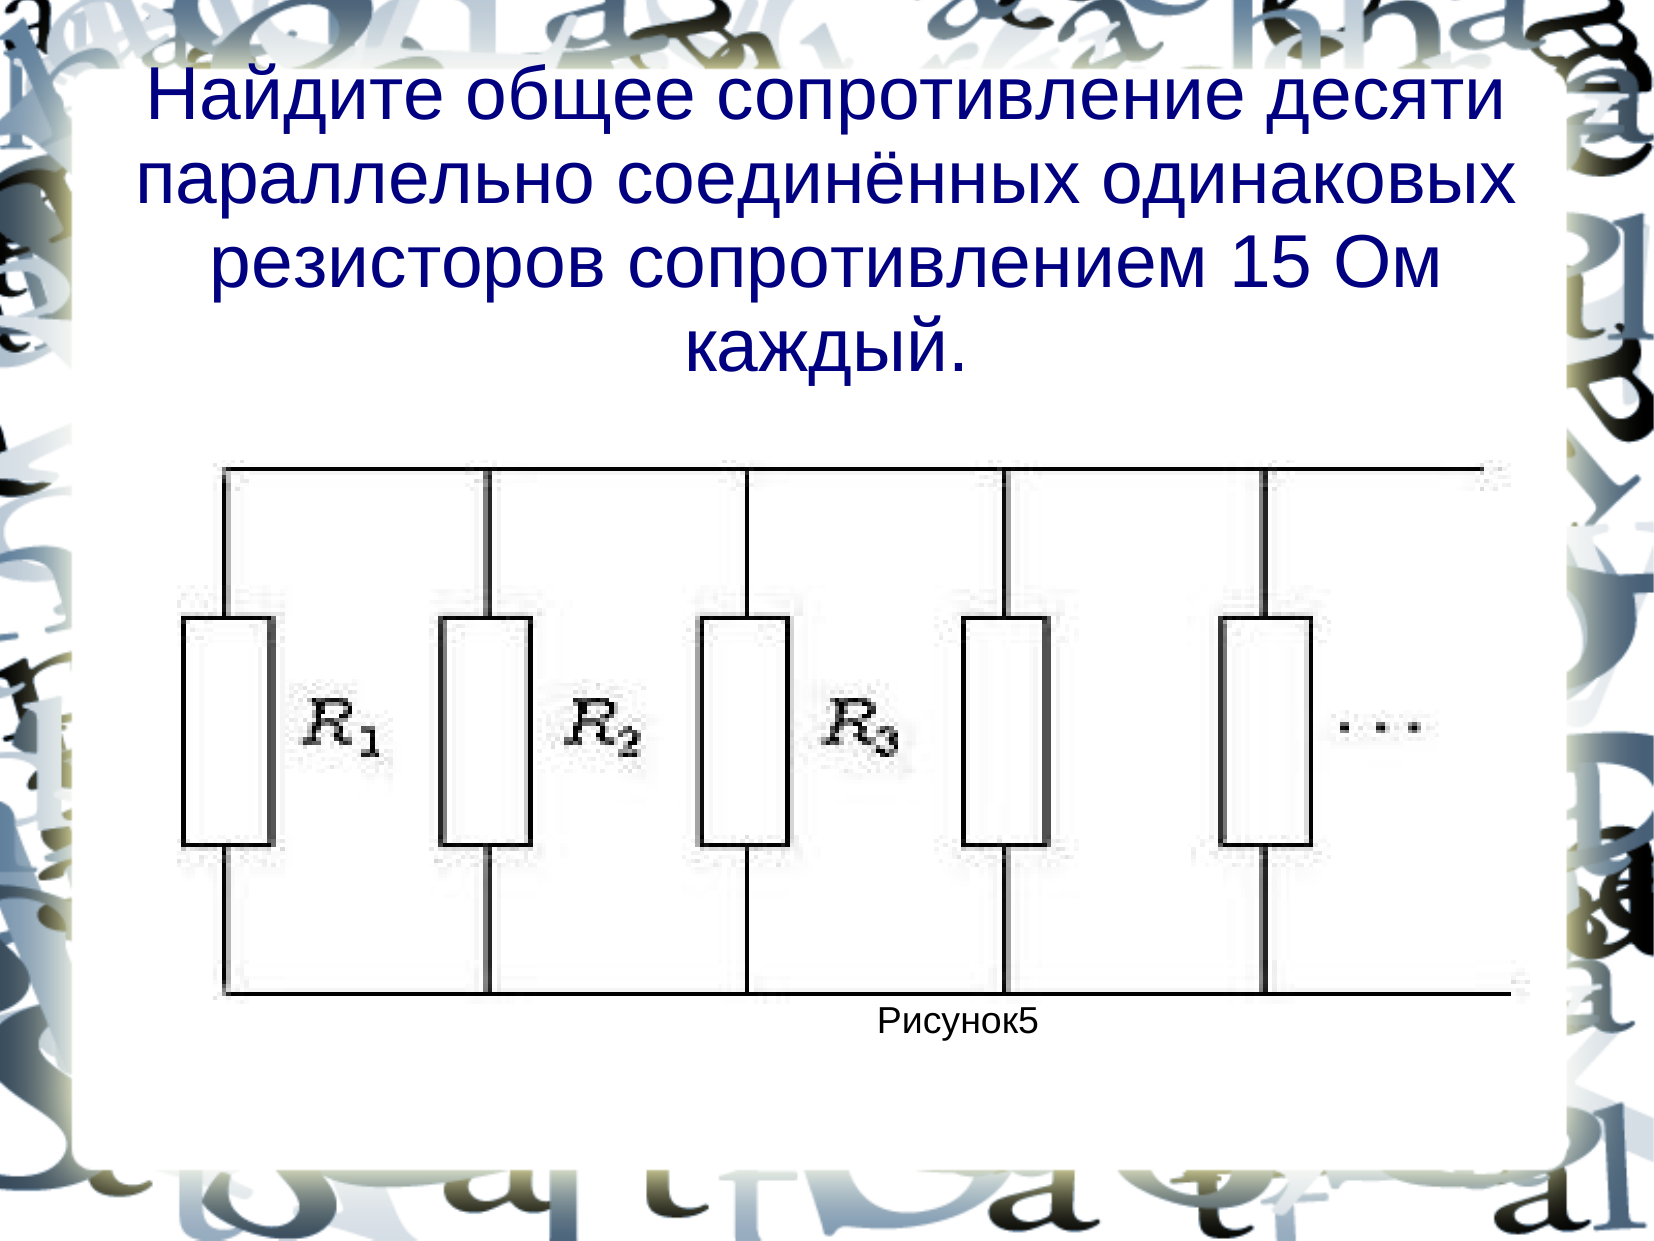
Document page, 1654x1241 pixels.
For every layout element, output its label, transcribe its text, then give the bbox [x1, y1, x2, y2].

text_box Рисунок5 [862, 992, 1054, 1049]
title Найдите общее сопротивление десяти параллельно соединённых одинаковых резисторов сопротивлением 15 Ом каждый. [82, 14, 1571, 426]
picture [0, 0, 1654, 1241]
